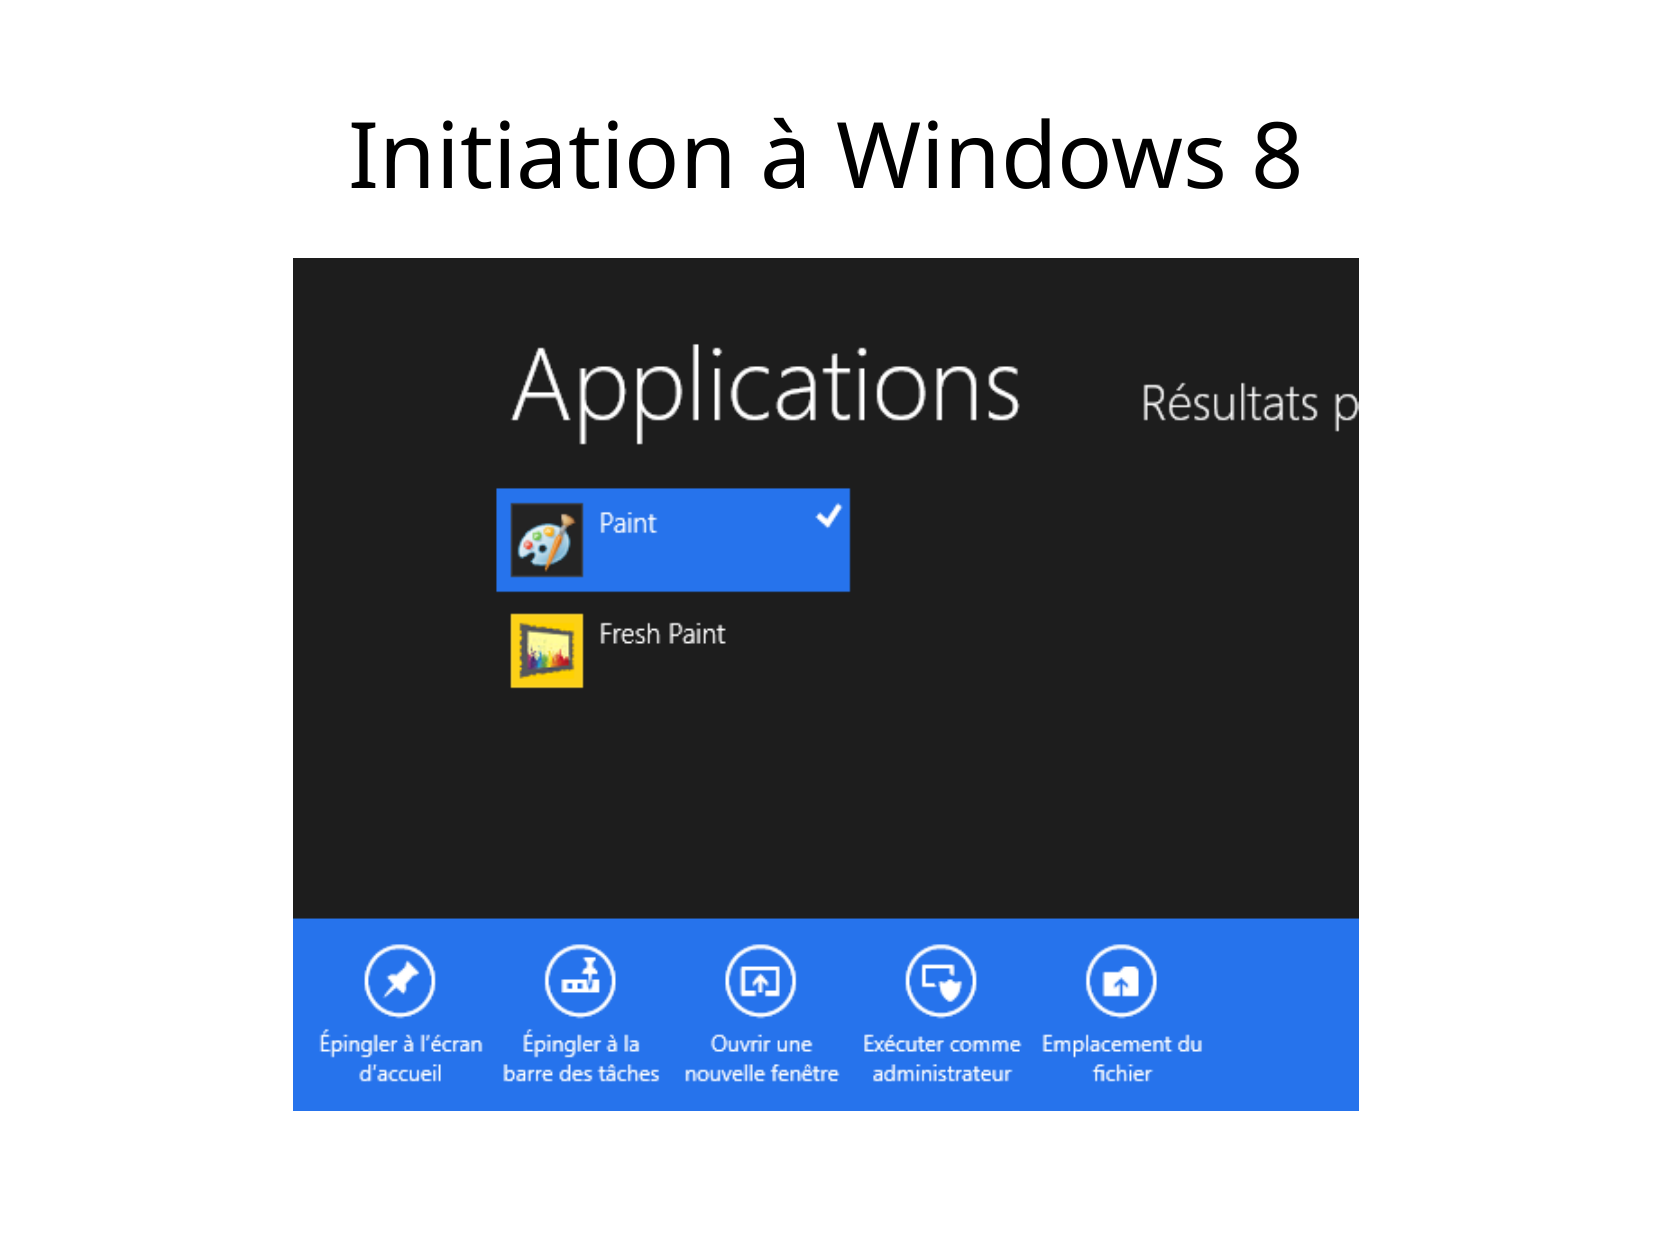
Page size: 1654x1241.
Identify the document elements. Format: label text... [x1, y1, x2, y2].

picture [293, 258, 1359, 1111]
title Initiation à Windows 8 [82, 49, 1571, 257]
